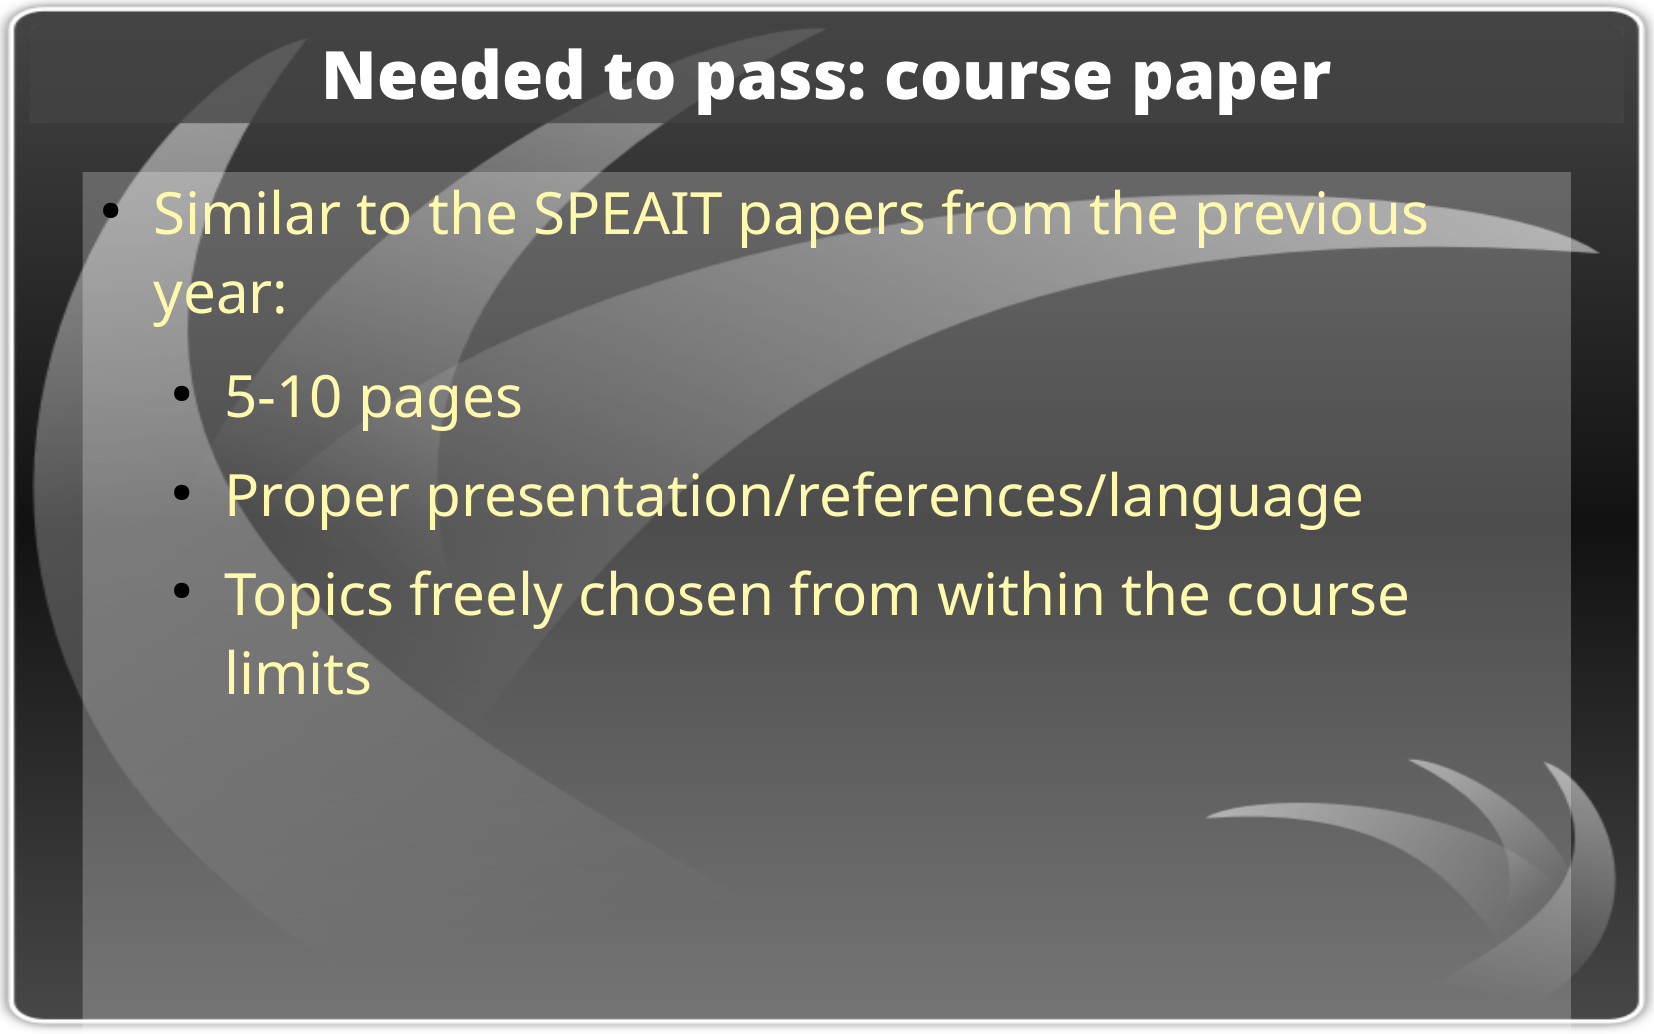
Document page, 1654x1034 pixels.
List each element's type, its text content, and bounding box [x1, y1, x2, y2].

picture [0, 0, 1654, 1034]
list Similar to the SPEAIT papers from the previous year: 5-10 pages Proper presentation/references/language Topics freely chosen from within the course limits [82, 172, 1571, 1034]
title Needed to pass: course paper [29, 24, 1625, 124]
